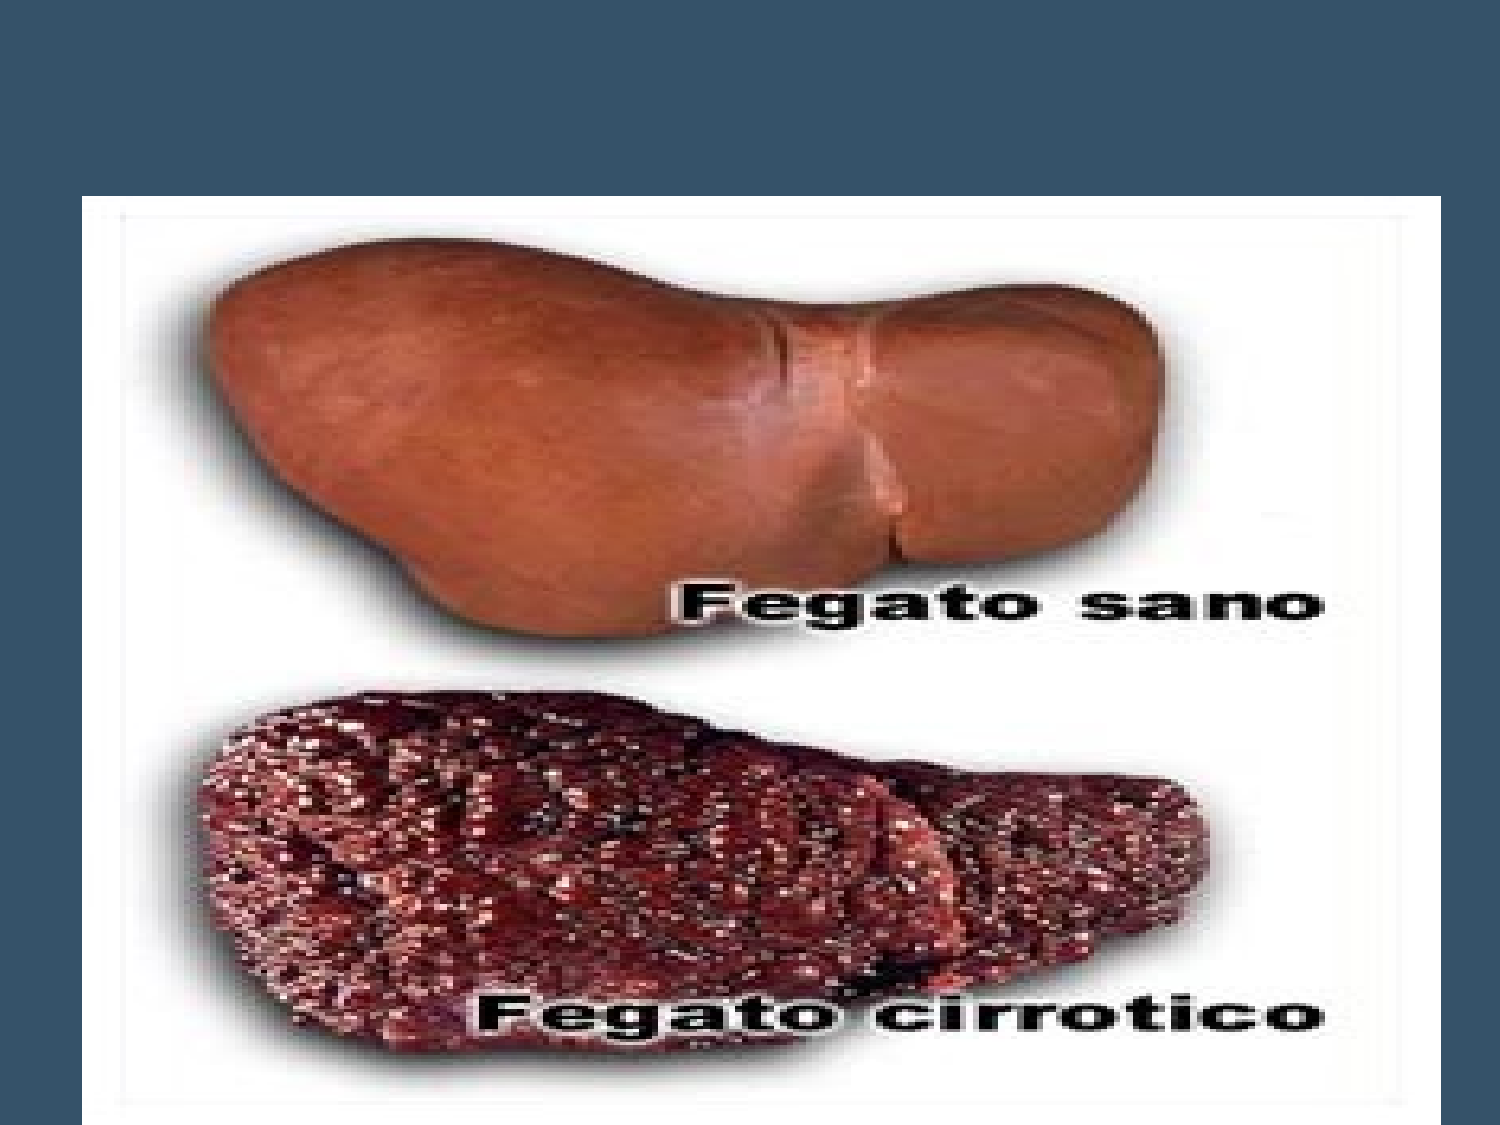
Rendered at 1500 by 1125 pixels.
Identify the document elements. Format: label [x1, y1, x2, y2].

picture [82, 196, 1441, 1125]
